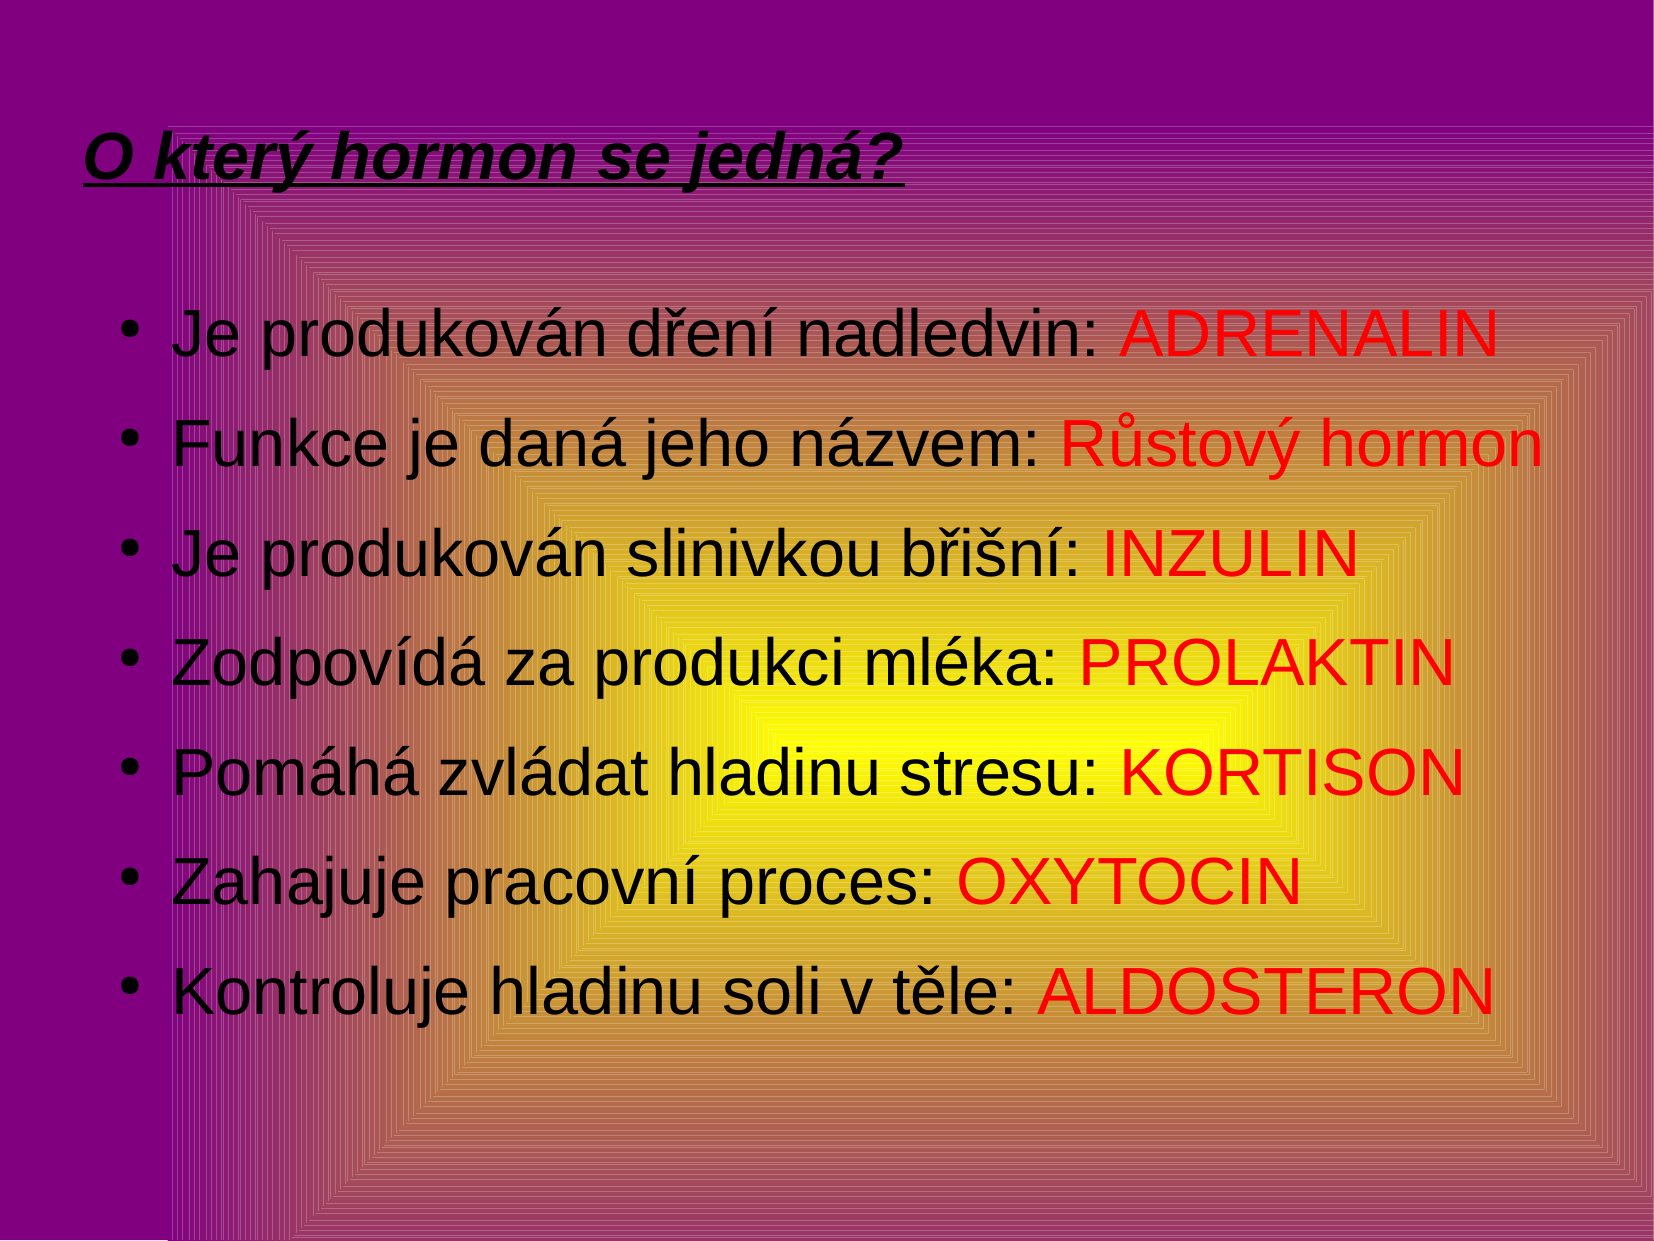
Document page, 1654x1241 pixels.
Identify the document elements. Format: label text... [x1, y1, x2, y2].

title O který hormon se jedná? [82, 49, 1571, 257]
list Je produkován dření nadledvin: ADRENALIN Funkce je daná jeho názvem: Růstový hormon Je produkován slinivkou břišní: INZULIN Zodpovídá za produkci mléka: PROLAKTIN Pomáhá zvládat hladinu stresu: KORTISON Zahajuje pracovní proces: OXYTOCIN Kontroluje hladinu soli v těle: ALDOSTERON [82, 290, 1571, 1109]
